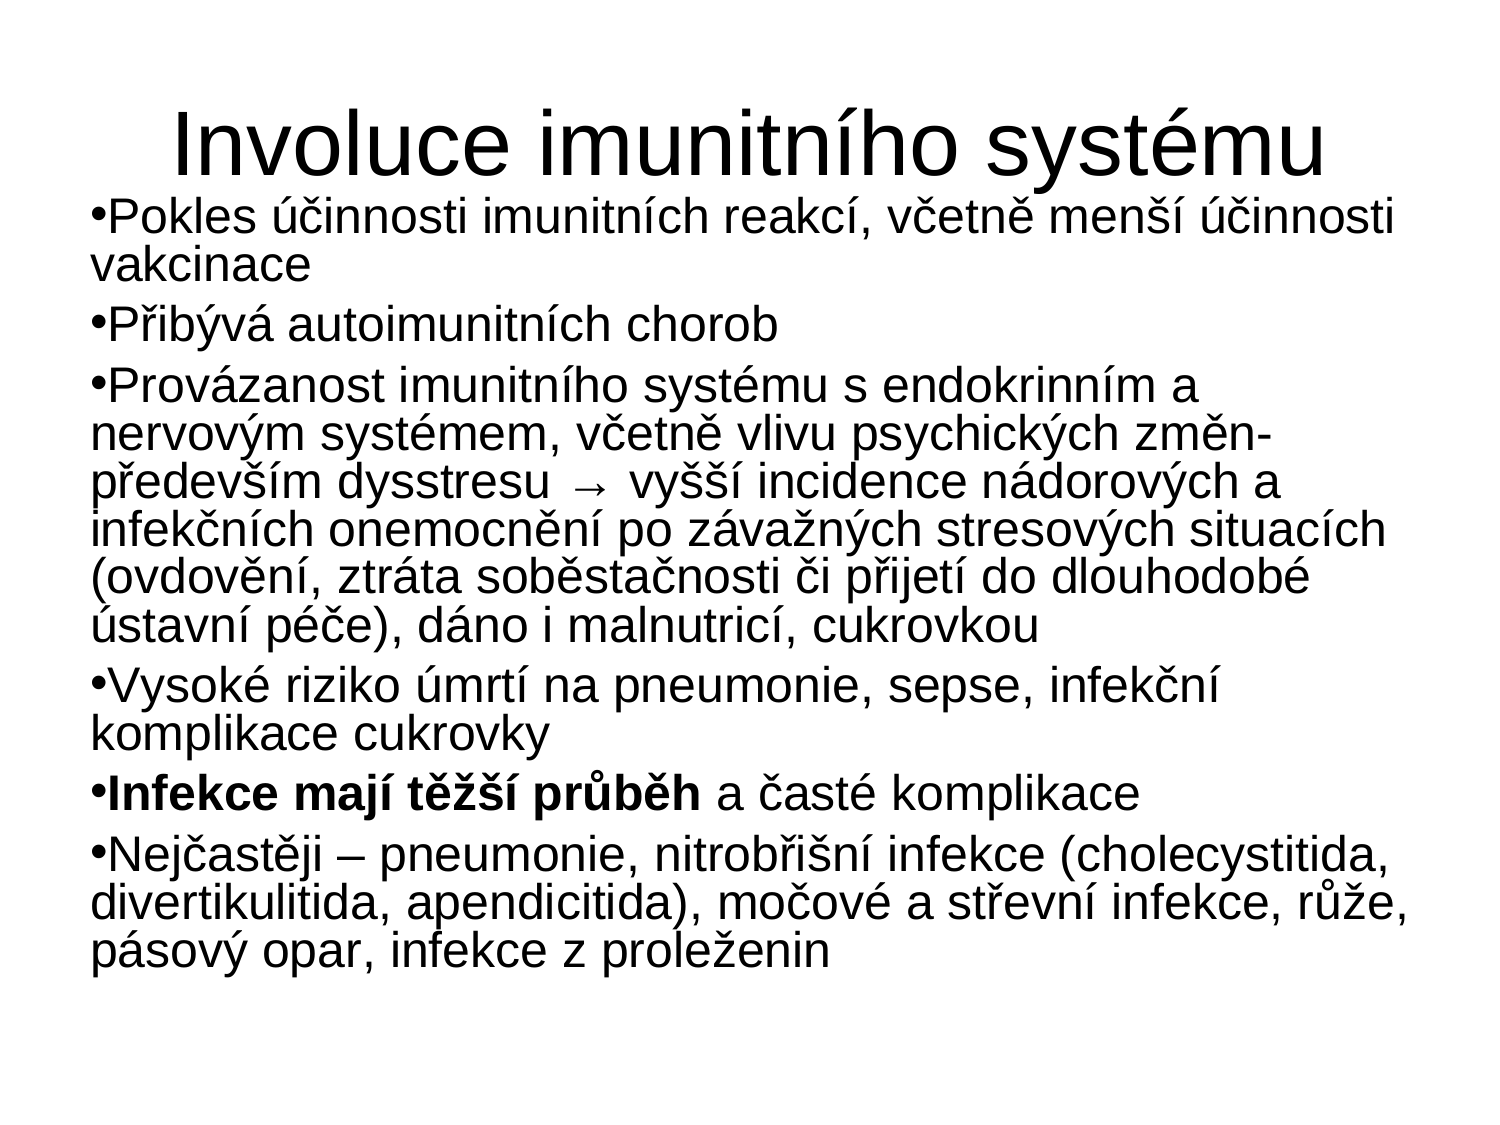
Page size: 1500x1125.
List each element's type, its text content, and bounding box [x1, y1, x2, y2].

title Involuce imunitního systému [75, 45, 1426, 187]
list Pokles účinnosti imunitních reakcí, včetně menší účinnosti vakcinace Přibývá autoimunitních chorob Provázanost imunitního systému s endokrinním a nervovým systémem, včetně vlivu psychických změn- především dysstresu → vyšší incidence nádorových a infekčních onemocnění po závažných stresových situacích (ovdovění, ztráta soběstačnosti či přijetí do dlouhodobé ústavní péče), dáno i malnutricí, cukrovkou Vysoké riziko úmrtí na pneumonie, sepse, infekční komplikace cukrovky Infekce mají těžší průběh a časté komplikace Nejčastěji – pneumonie, nitrobřišní infekce (cholecystitida, divertikulitida, apendicitida), močové a střevní infekce, růže, pásový opar, infekce z proleženin [75, 187, 1426, 1005]
